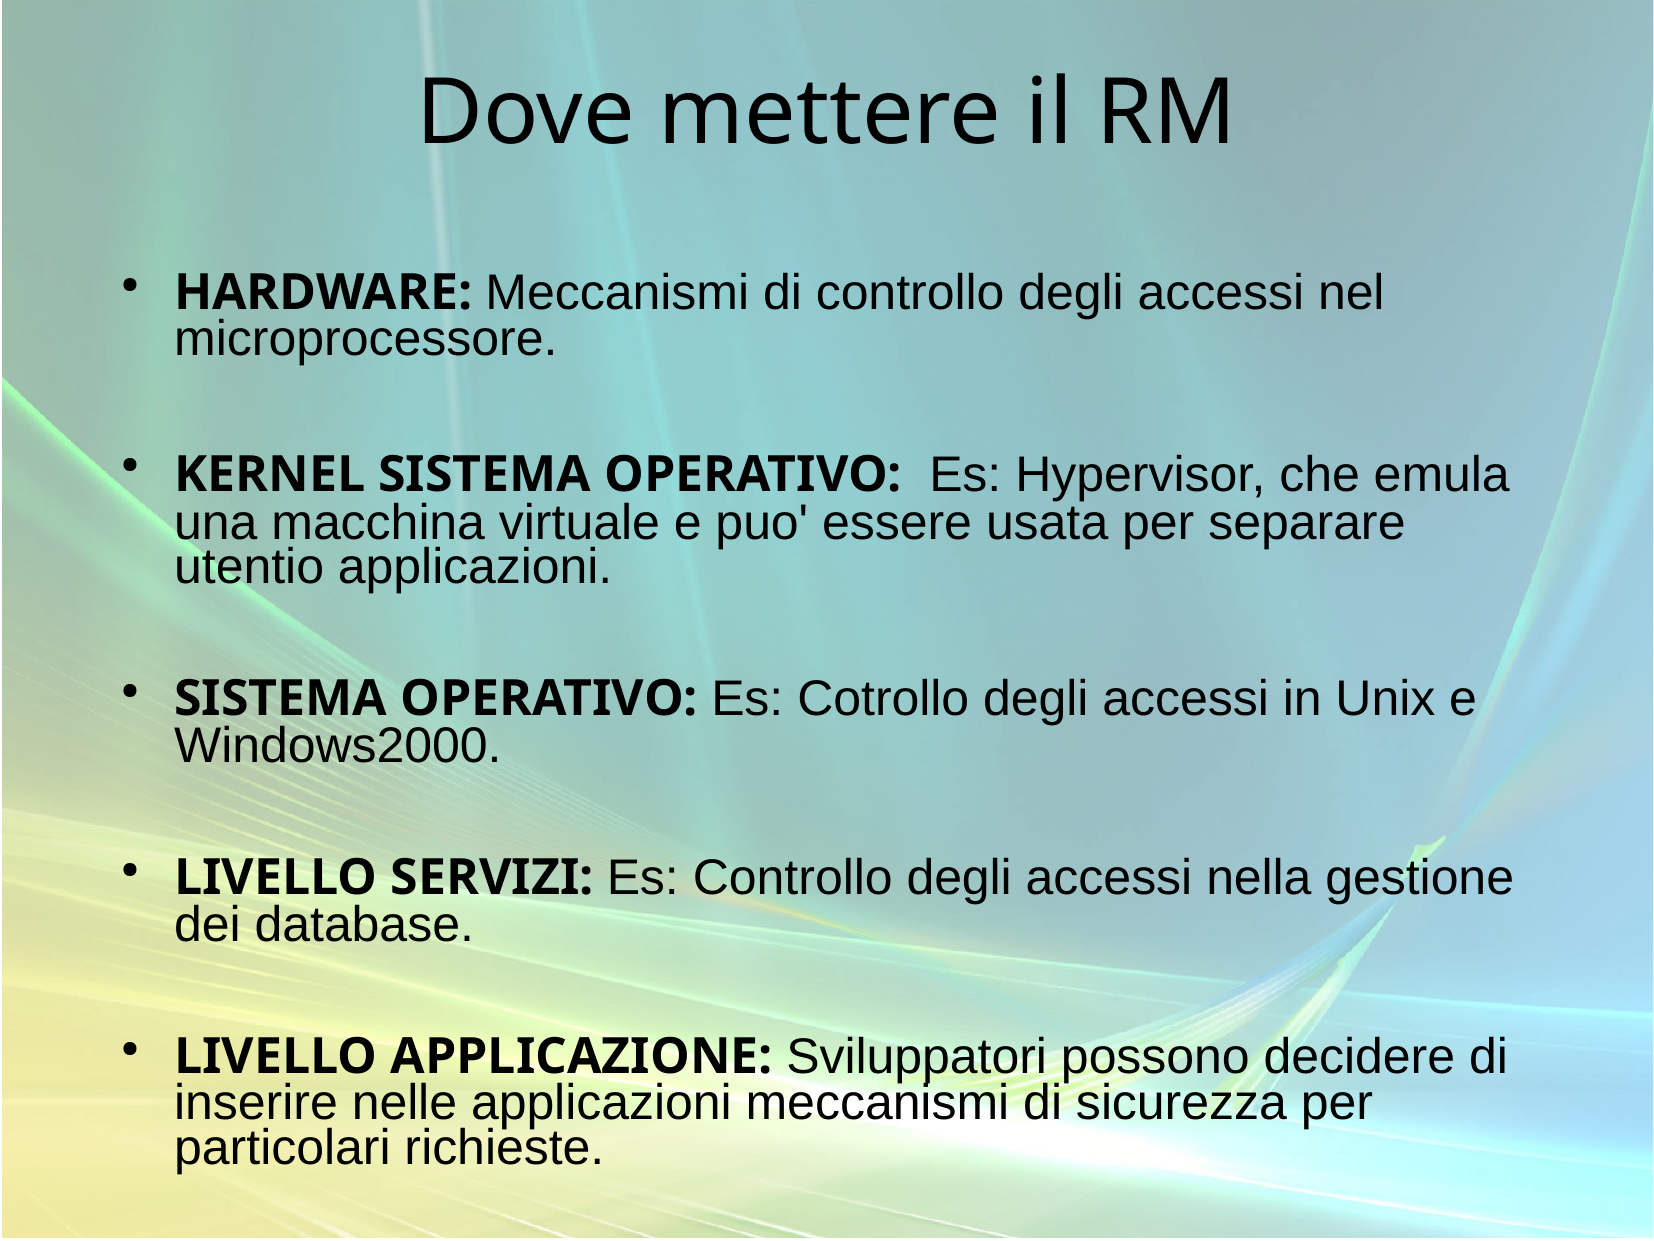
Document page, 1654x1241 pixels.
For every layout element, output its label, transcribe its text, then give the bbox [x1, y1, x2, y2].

title Dove mettere il RM [189, 14, 1465, 203]
picture [2, 0, 1654, 1238]
list HARDWARE: Meccanismi di controllo degli accessi nel microprocessore. KERNEL SISTEMA OPERATIVO: Es: Hypervisor, che emula una macchina virtuale e puo' essere usata per separare utentio applicazioni. SISTEMA OPERATIVO: Es: Cotrollo degli accessi in Unix e Windows2000. LIVELLO SERVIZI: Es: Controllo degli accessi nella gestione dei database. LIVELLO APPLICAZIONE: Sviluppatori possono decidere di inserire nelle applicazioni meccanismi di sicurezza per particolari richieste. [88, 258, 1565, 1141]
